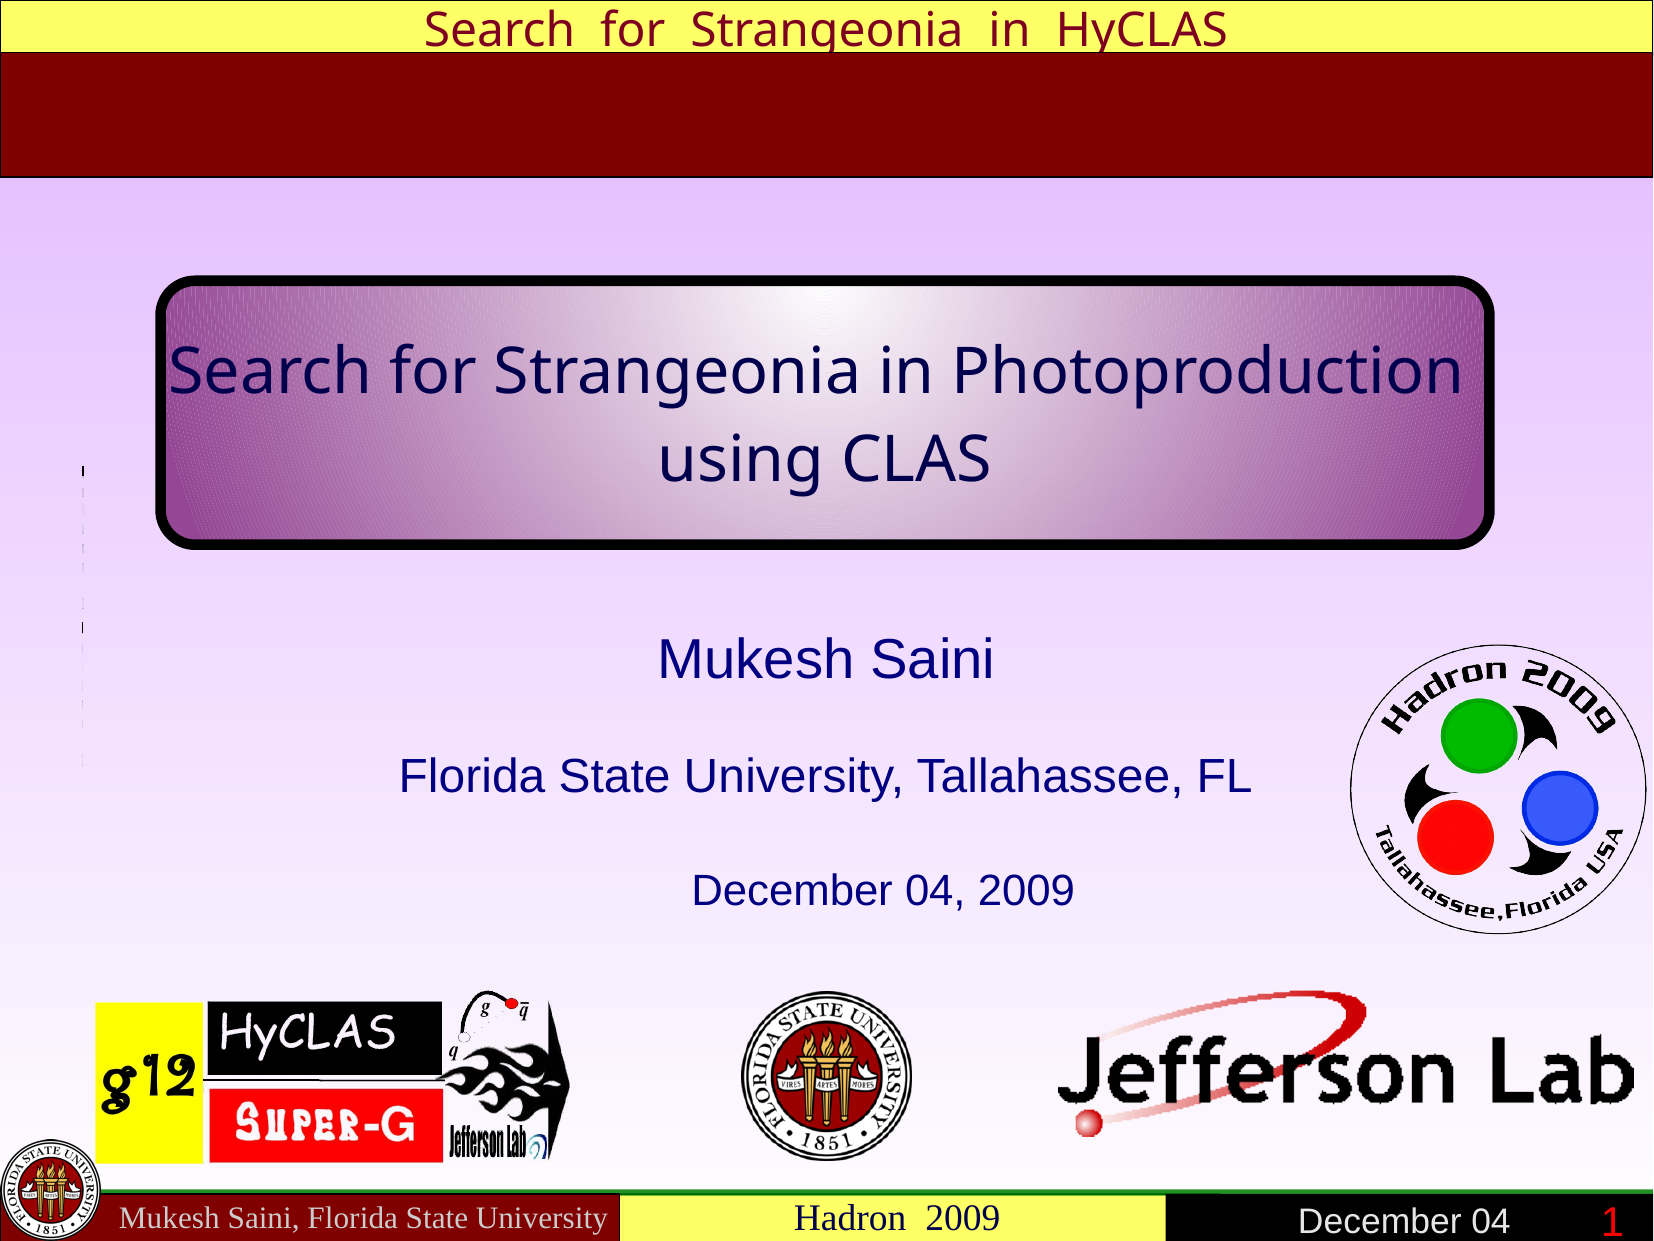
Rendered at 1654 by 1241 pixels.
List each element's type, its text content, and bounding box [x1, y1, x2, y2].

text_box Florida State University, Tallahassee, FL [384, 742, 1269, 811]
picture [741, 991, 912, 1161]
picture [1349, 641, 1648, 937]
text_box December 04, 2009 [676, 858, 1091, 931]
picture [1058, 989, 1634, 1137]
text_box Search for Strangeonia in Photoproduction using CLAS [160, 280, 1490, 545]
text_box Mukesh Saini [642, 619, 1011, 698]
picture [0, 988, 570, 1241]
